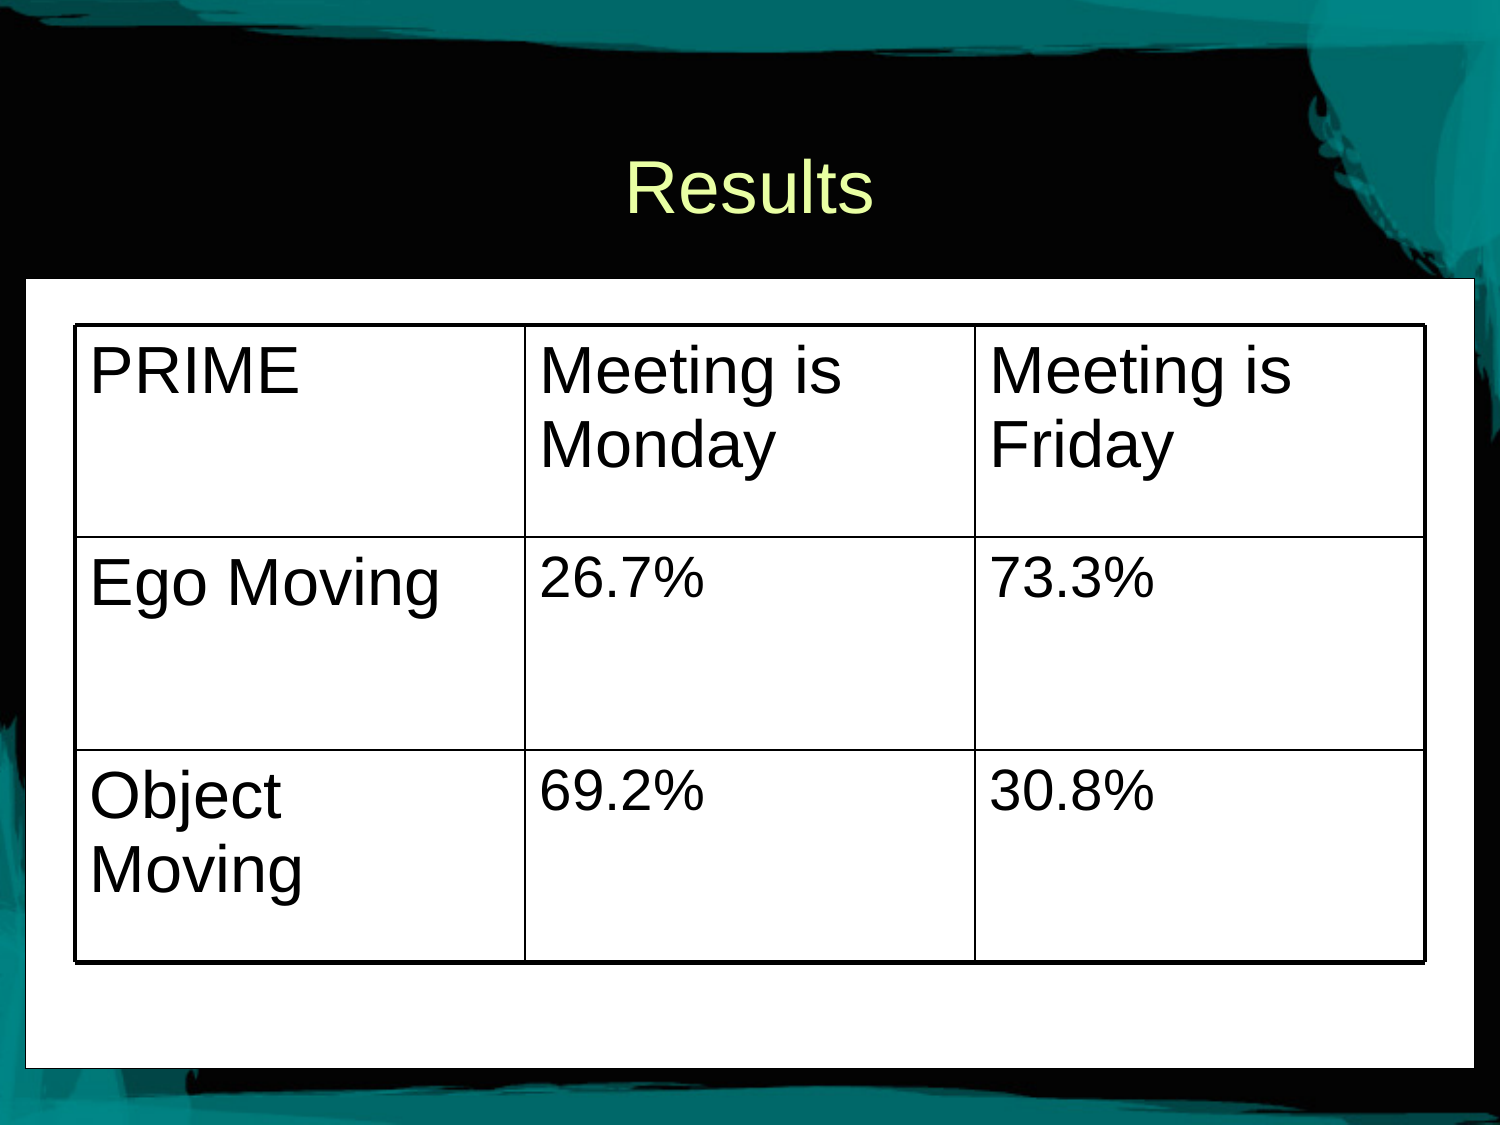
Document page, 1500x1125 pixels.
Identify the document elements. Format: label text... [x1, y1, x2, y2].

text_box PRIME [77, 327, 524, 536]
text_box 26.7% [526, 538, 974, 749]
text_box 73.3% [976, 538, 1423, 749]
picture [0, 0, 1500, 1125]
text_box [25, 278, 1475, 1069]
text_box 69.2% [526, 751, 974, 960]
title Results [75, 75, 1426, 301]
text_box Object Moving [77, 751, 524, 960]
text_box Ego Moving [77, 538, 524, 749]
text_box Meeting is Monday [526, 327, 974, 536]
text_box 30.8% [976, 751, 1423, 960]
text_box Meeting is Friday [976, 327, 1423, 536]
